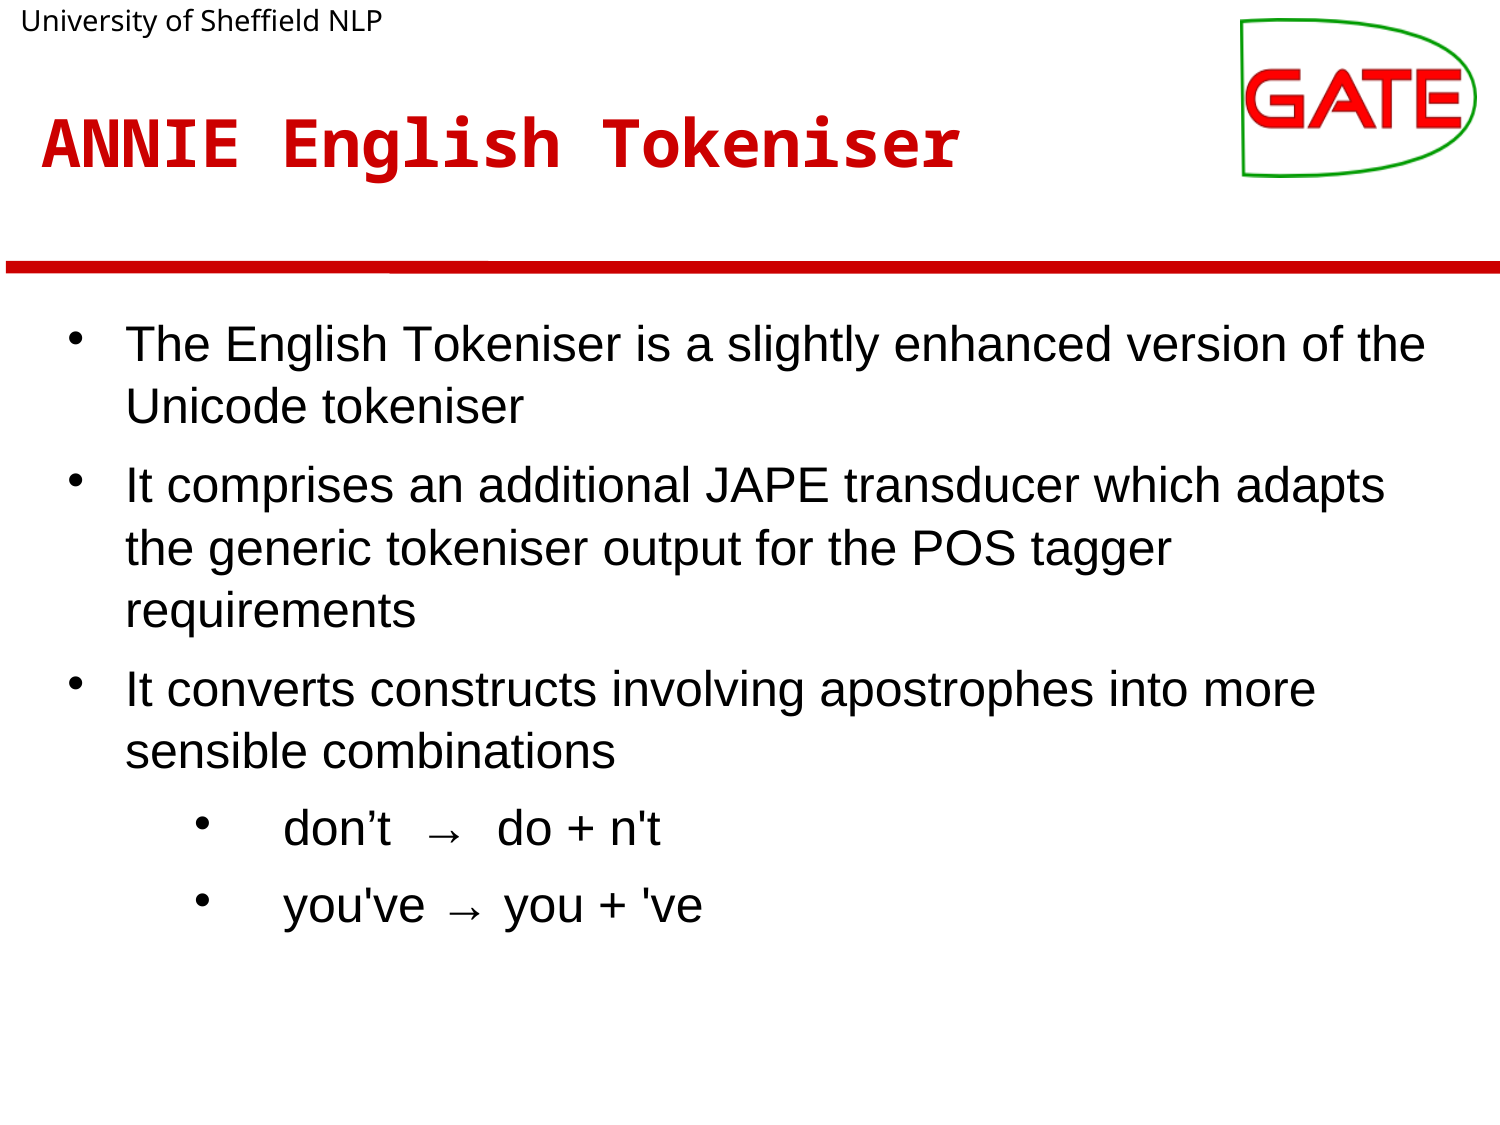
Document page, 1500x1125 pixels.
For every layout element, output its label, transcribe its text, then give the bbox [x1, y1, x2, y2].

text_box The English Tokeniser is a slightly enhanced version of the Unicode tokeniser It comprises an additional JAPE transducer which adapts the generic tokeniser output for the POS tagger requirements It converts constructs involving apostrophes into more sensible combinations don’t → do + n't you've → you + 've [29, 301, 1477, 1093]
text_box ANNIE English Tokeniser [41, 45, 1387, 243]
picture [1240, 18, 1477, 178]
